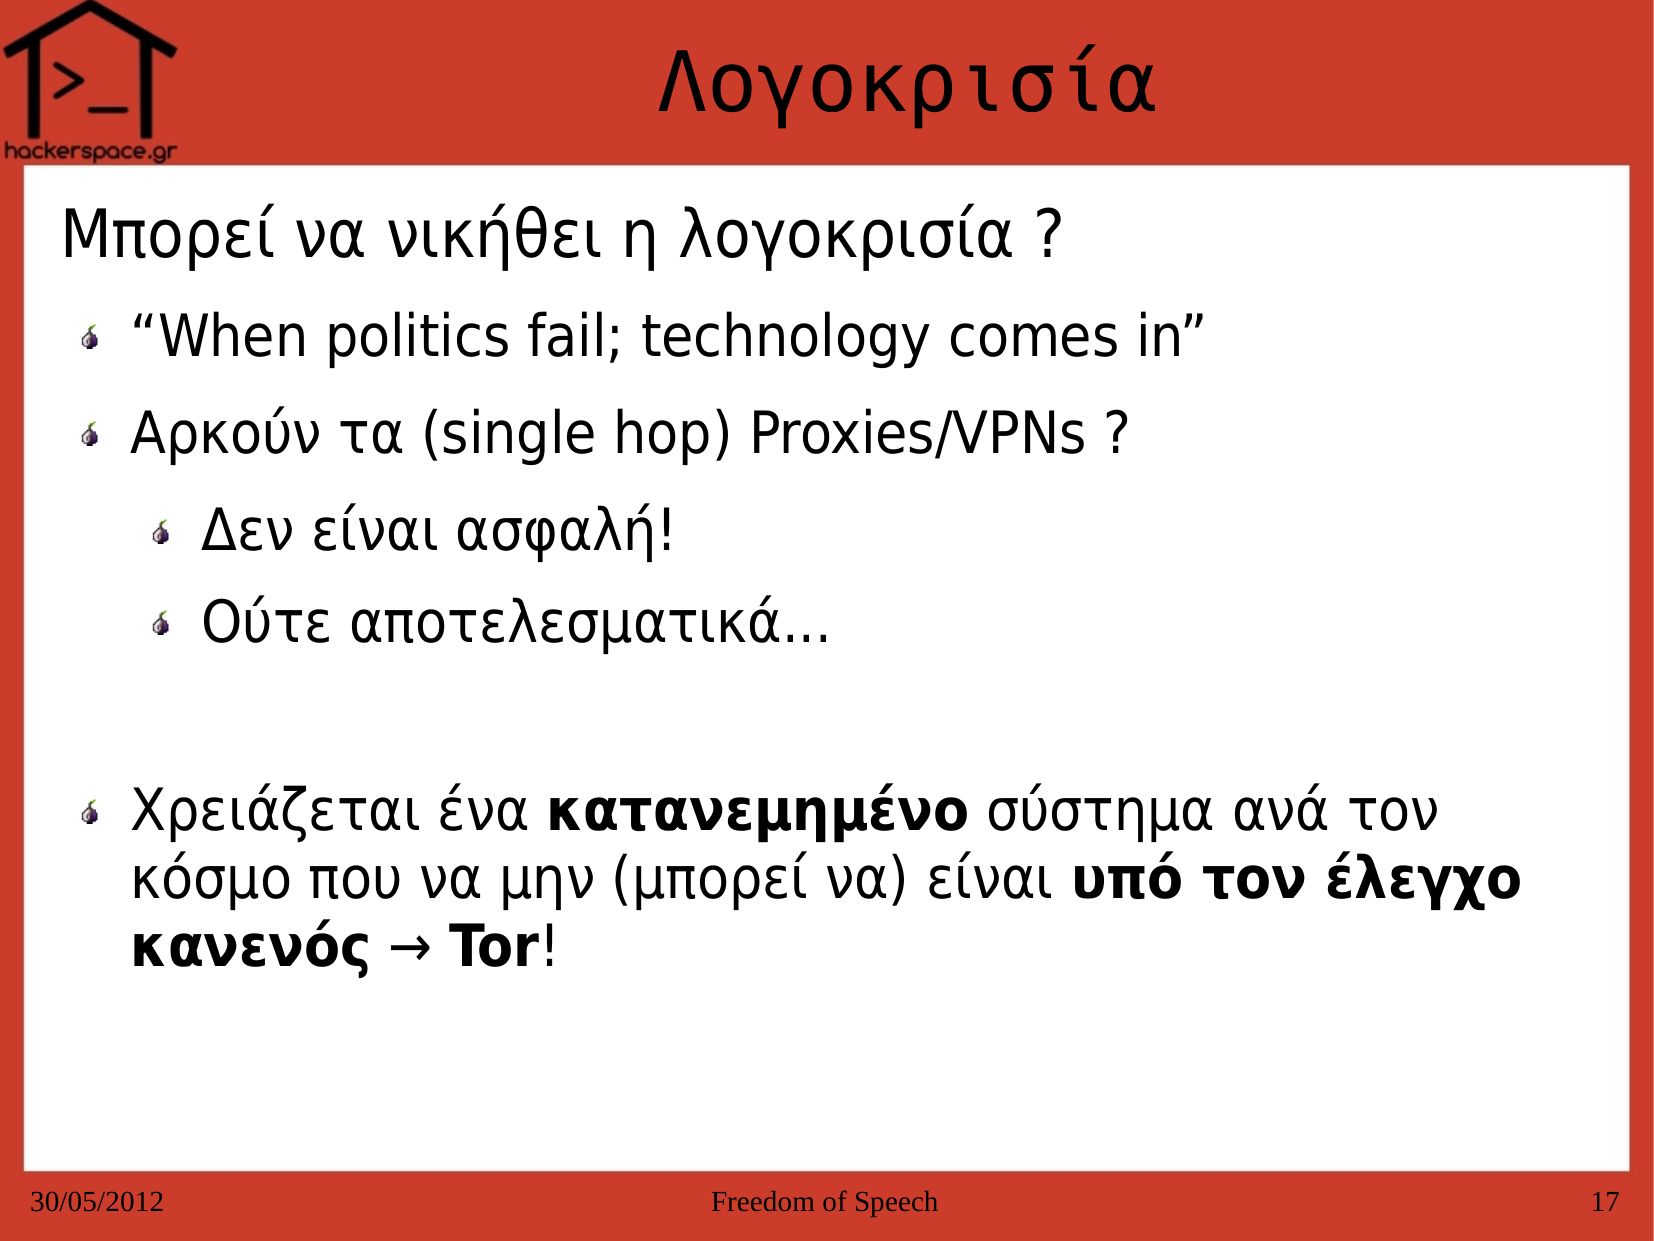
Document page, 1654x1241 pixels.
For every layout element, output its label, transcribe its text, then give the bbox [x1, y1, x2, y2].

picture [0, 0, 1654, 1241]
list Μπορεί να νικήθει η λογοκρισία ? “When politics fail; technology comes in” Αρκούν τα (single hop) Proxies/VPNs ? Δεν είναι ασφαλή! Ούτε αποτελεσματικά... Χρειάζεται ένα κατανεμημένο σύστημα ανά τον κόσμο που να μην (μπορεί να) είναι υπό τον έλεγχο κανενός → Tor! [60, 195, 1591, 1141]
title Λογοκρισία [195, 15, 1621, 151]
